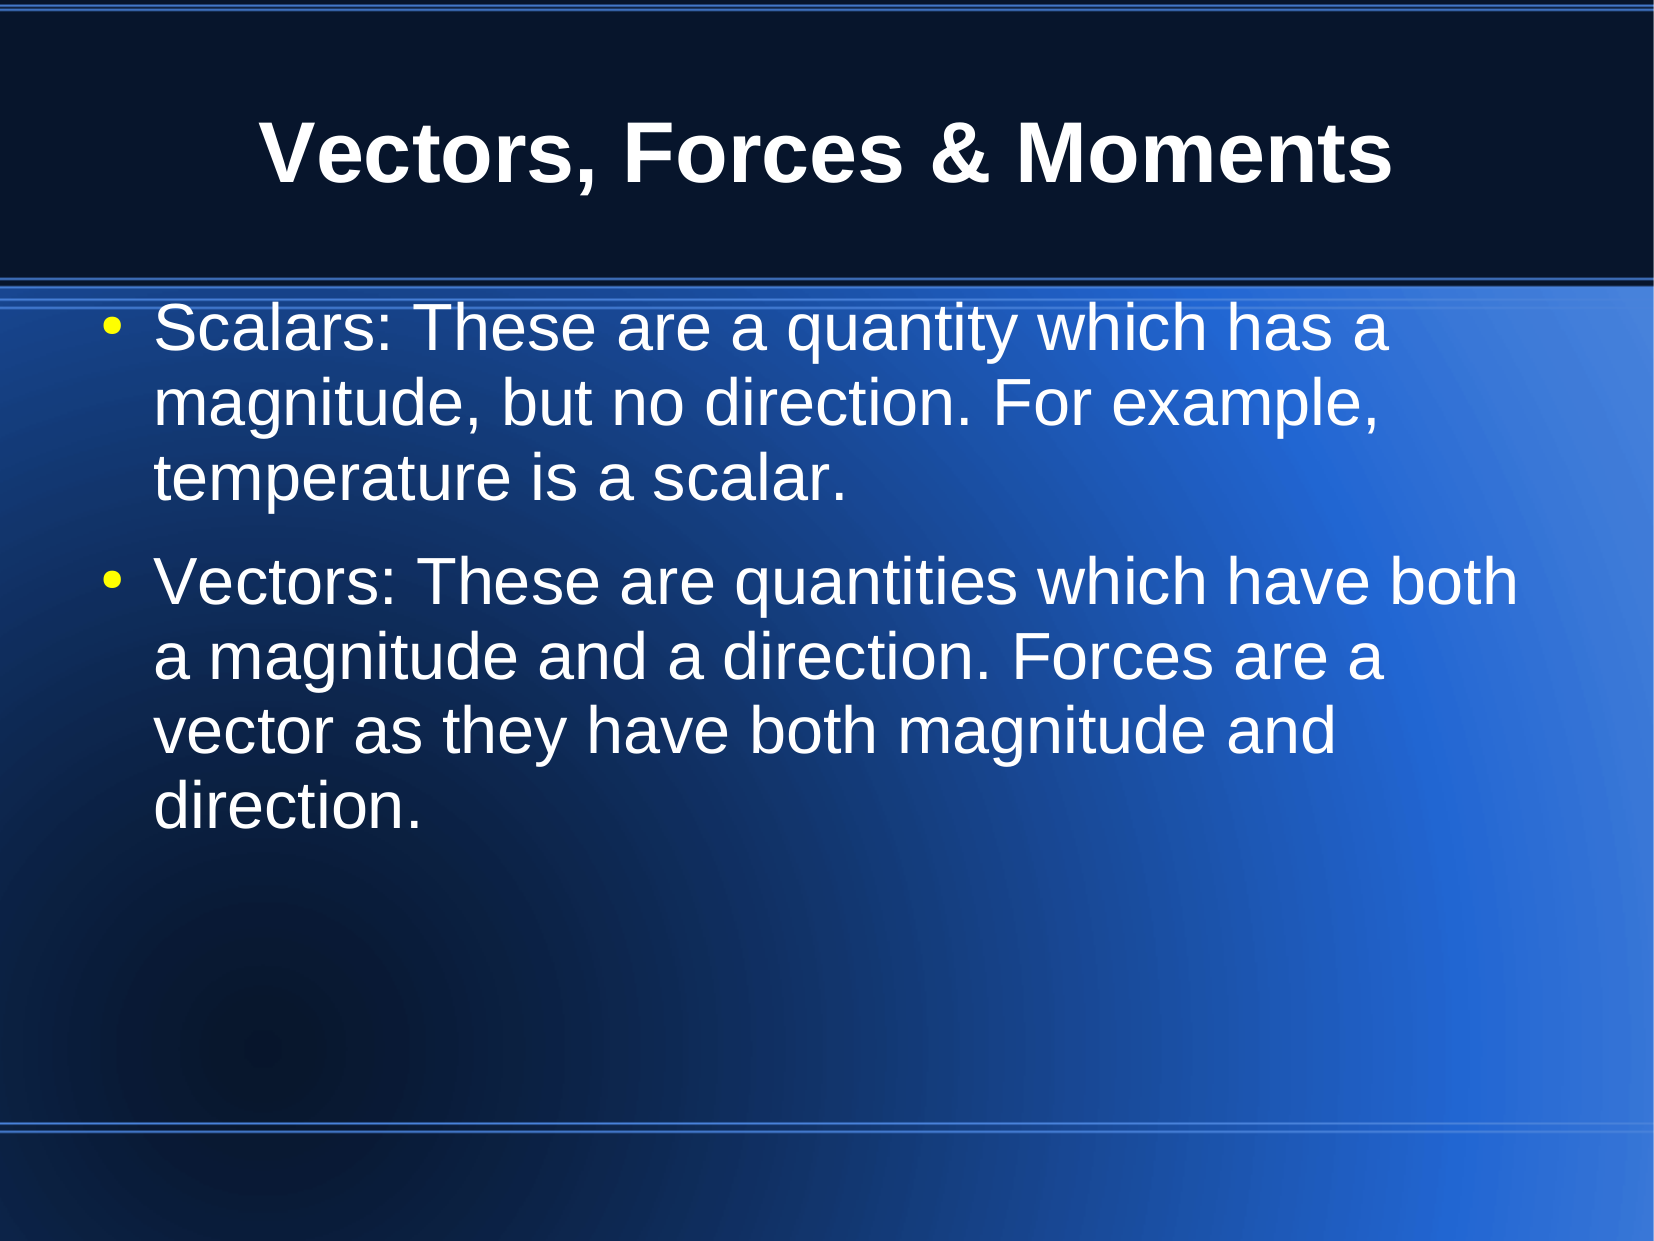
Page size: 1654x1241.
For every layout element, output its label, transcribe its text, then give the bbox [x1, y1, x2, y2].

picture [0, 0, 1654, 1241]
title Vectors, Forces & Moments [82, 49, 1571, 257]
list Scalars: These are a quantity which has a magnitude, but no direction. For example, temperature is a scalar. Vectors: These are quantities which have both a magnitude and a direction. Forces are a vector as they have both magnitude and direction. [82, 290, 1571, 1109]
